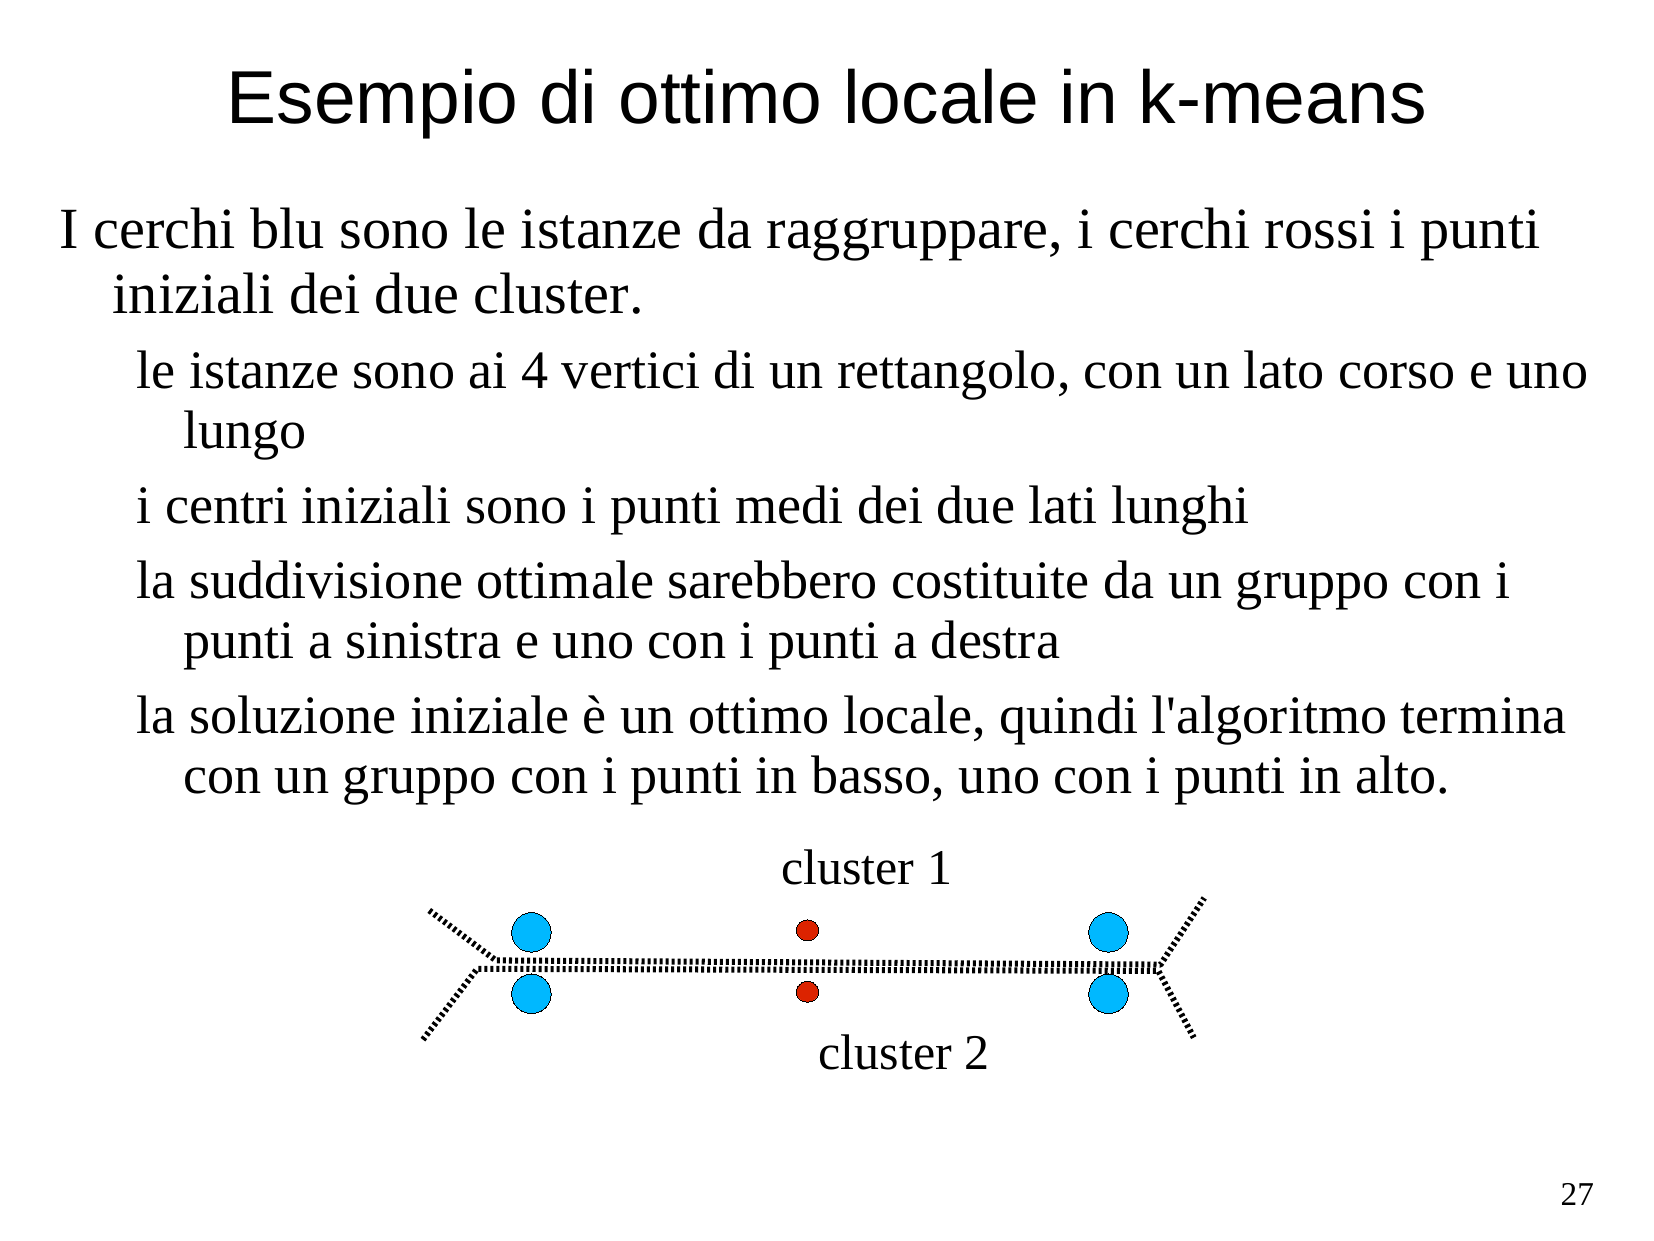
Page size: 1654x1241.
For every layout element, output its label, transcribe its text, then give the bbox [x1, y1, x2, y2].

text_box cluster 2 [818, 1025, 1009, 1088]
text_box [1088, 912, 1129, 953]
text_box cluster 1 [781, 839, 988, 901]
text_box [511, 912, 552, 953]
title Esempio di ottimo locale in k-means [37, 30, 1617, 166]
text_box [1088, 973, 1129, 1014]
text_box [796, 981, 819, 1003]
list I cerchi blu sono le istanze da raggruppare, i cerchi rossi i punti iniziali dei due cluster. le istanze sono ai 4 vertici di un rettangolo, con un lato corso e uno lungo i centri iniziali sono i punti medi dei due lati lunghi la suddivisione ottimale sarebbero costituite da un gruppo con i punti a sinistra e uno con i punti a destra la soluzione iniziale è un ottimo locale, quindi l'algoritmo termina con un gruppo con i punti in basso, uno con i punti in alto. [42, 196, 1612, 1187]
text_box [511, 973, 552, 1014]
text_box [796, 919, 819, 941]
